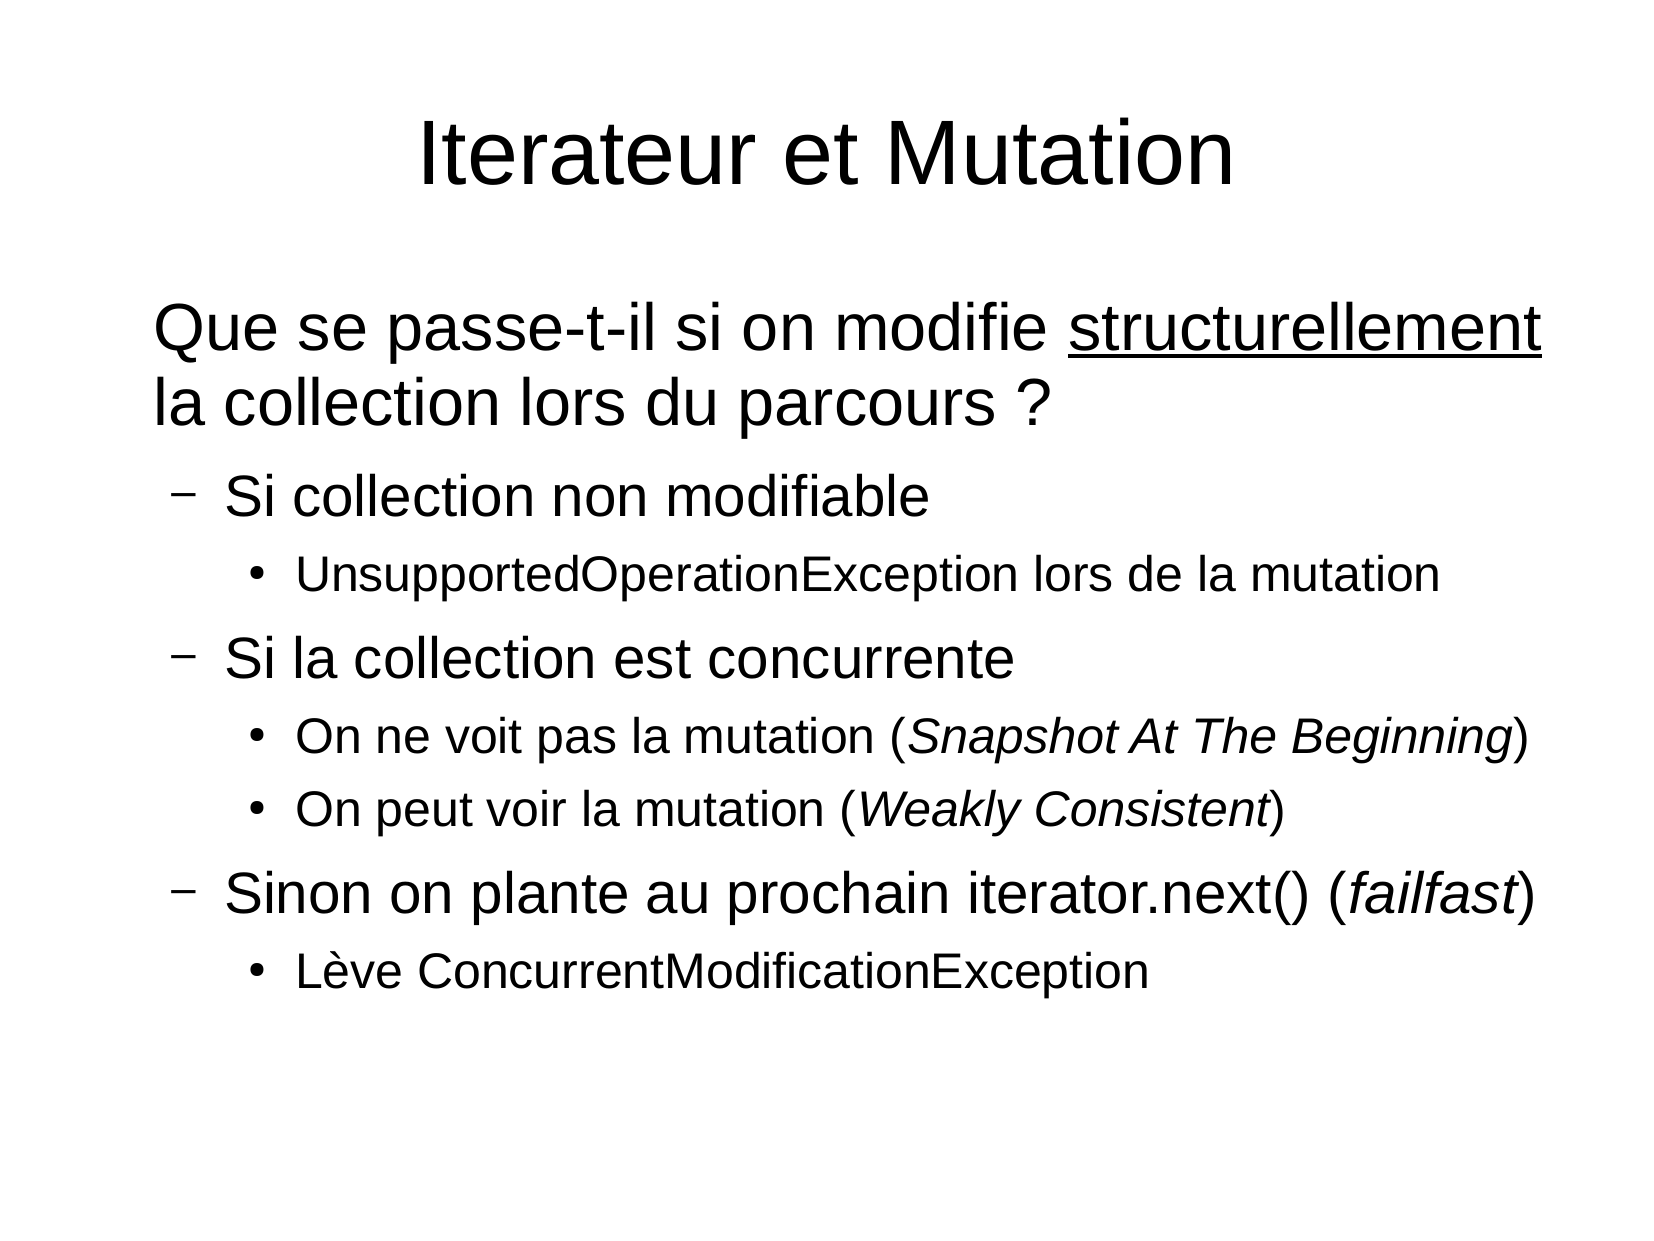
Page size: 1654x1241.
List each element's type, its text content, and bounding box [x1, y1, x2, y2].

title Iterateur et Mutation [82, 49, 1571, 257]
list Que se passe-t-il si on modifie structurellement la collection lors du parcours ? Si collection non modifiable UnsupportedOperationException lors de la mutation Si la collection est concurrente On ne voit pas la mutation (Snapshot At The Beginning) On peut voir la mutation (Weakly Consistent) Sinon on plante au prochain iterator.next() (failfast) Lève ConcurrentModificationException [82, 290, 1571, 1096]
